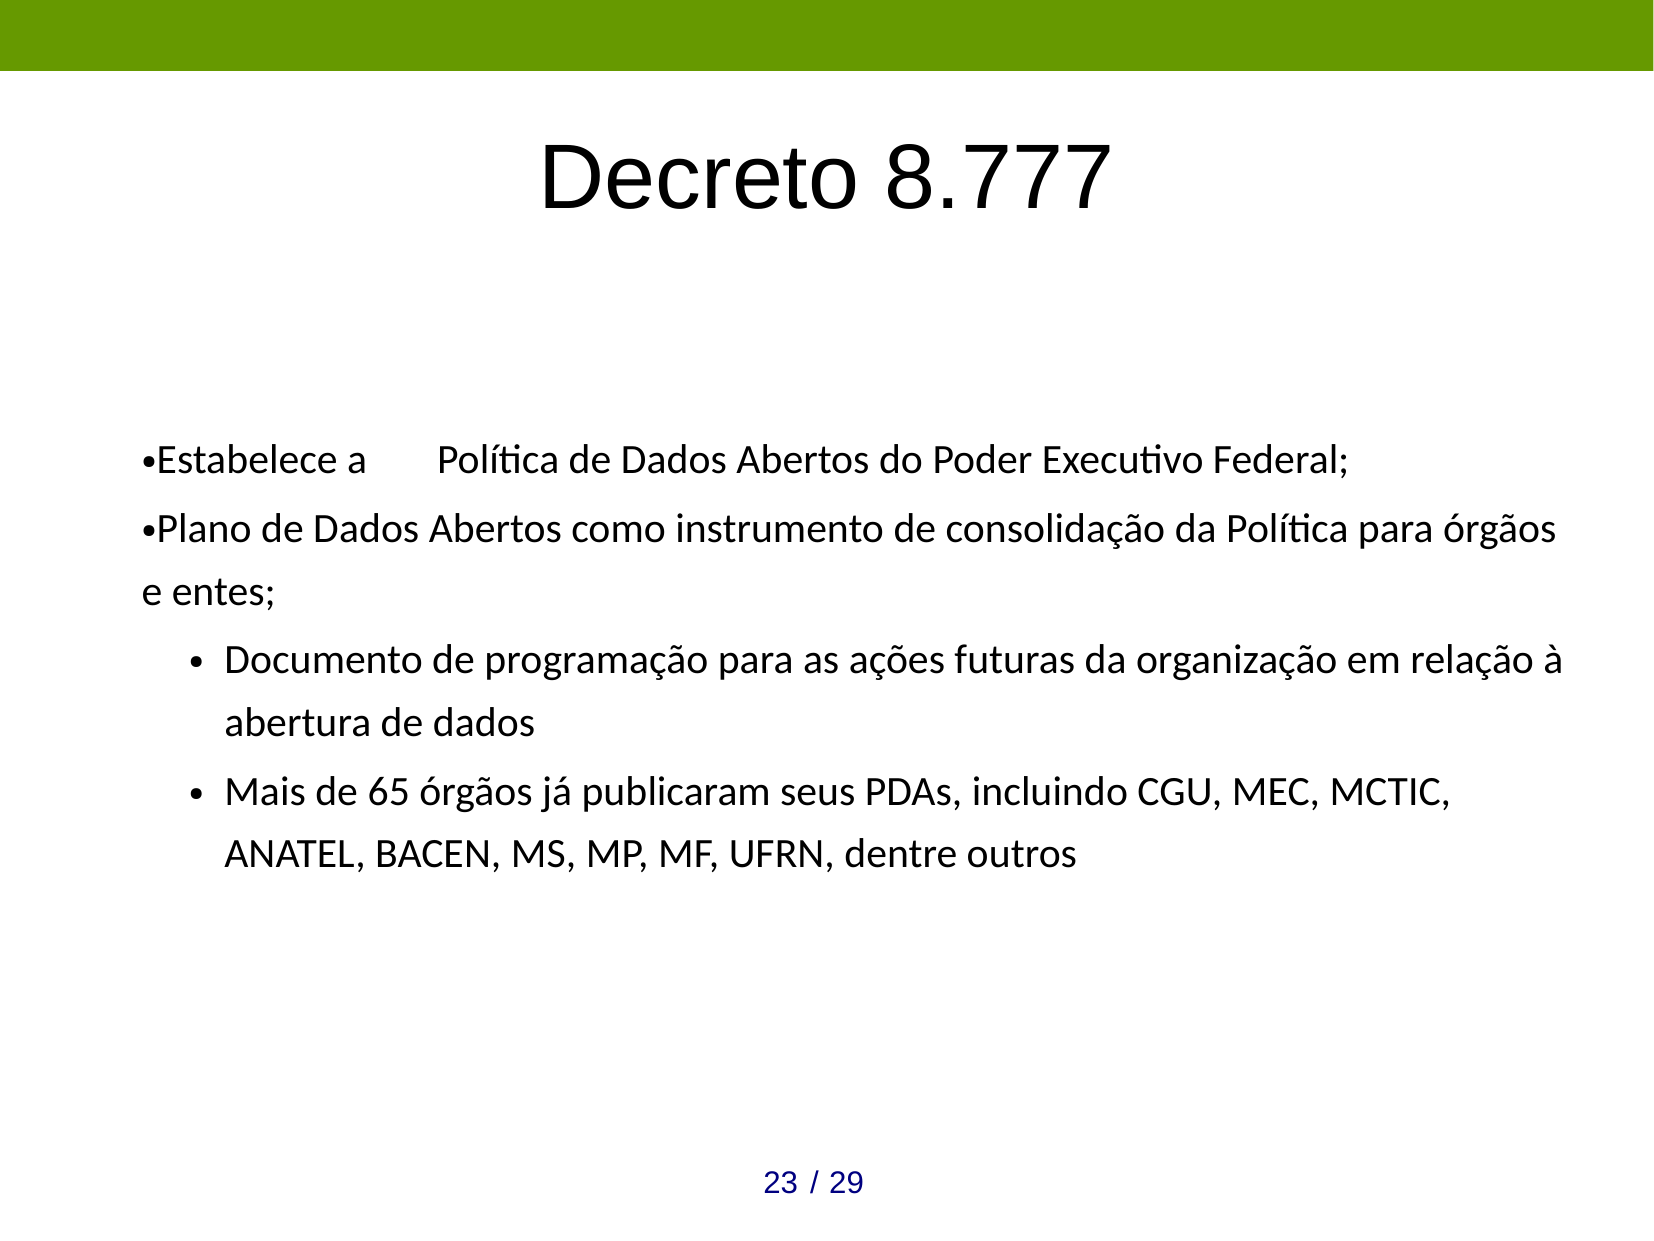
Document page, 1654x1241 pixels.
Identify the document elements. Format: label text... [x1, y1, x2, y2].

text_box 29 [814, 1158, 920, 1209]
text_box <número> [640, 1158, 814, 1217]
title / [779, 1158, 851, 1208]
subtitle Estabelece a Política de Dados Abertos do Poder Executivo Federal; Plano de Dados Abertos como instrumento de consolidação da Política para órgãos e entes; Documento de programação para as ações futuras da organização em relação à abertura de dados Mais de 65 órgãos já publicaram seus PDAs, incluindo CGU, MEC, MCTIC, ANATEL, BACEN, MS, MP, MF, UFRN, dentre outros [82, 290, 1571, 1010]
title Decreto 8.777 [82, 73, 1571, 281]
